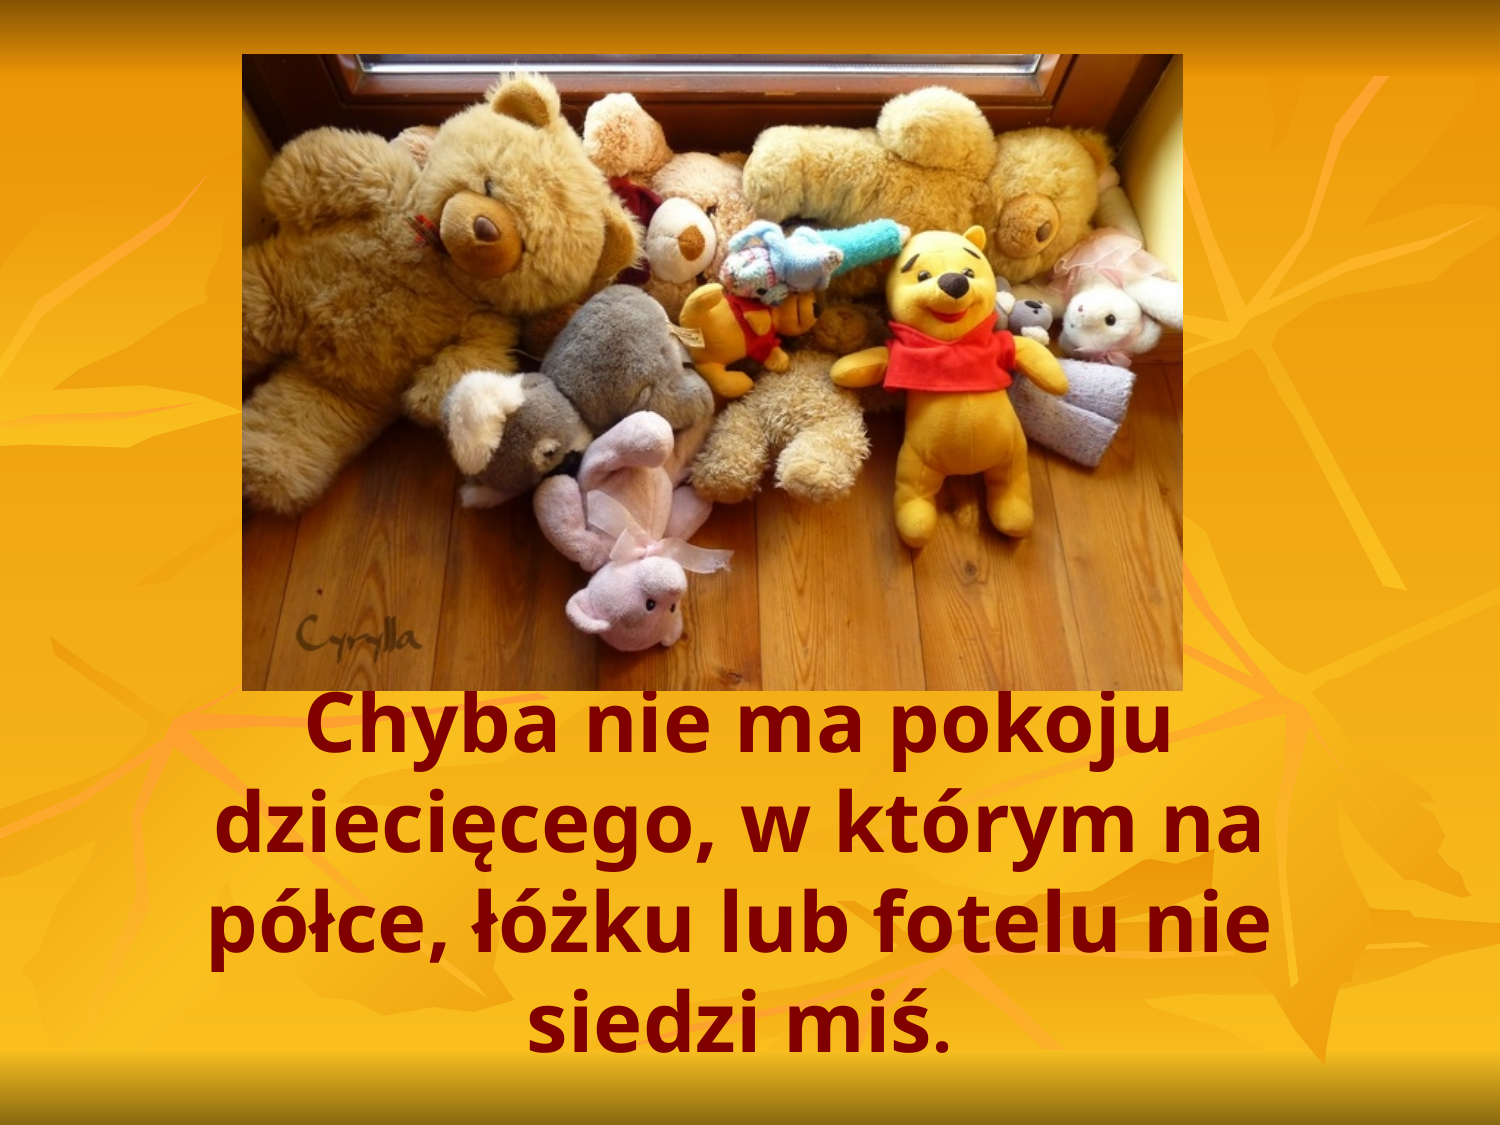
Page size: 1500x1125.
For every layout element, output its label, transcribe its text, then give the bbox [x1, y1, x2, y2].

title Chyba nie ma pokoju dziecięcego, w którym na półce, łóżku lub fotelu nie siedzi miś. [64, 668, 1415, 1071]
picture [242, 54, 1183, 691]
